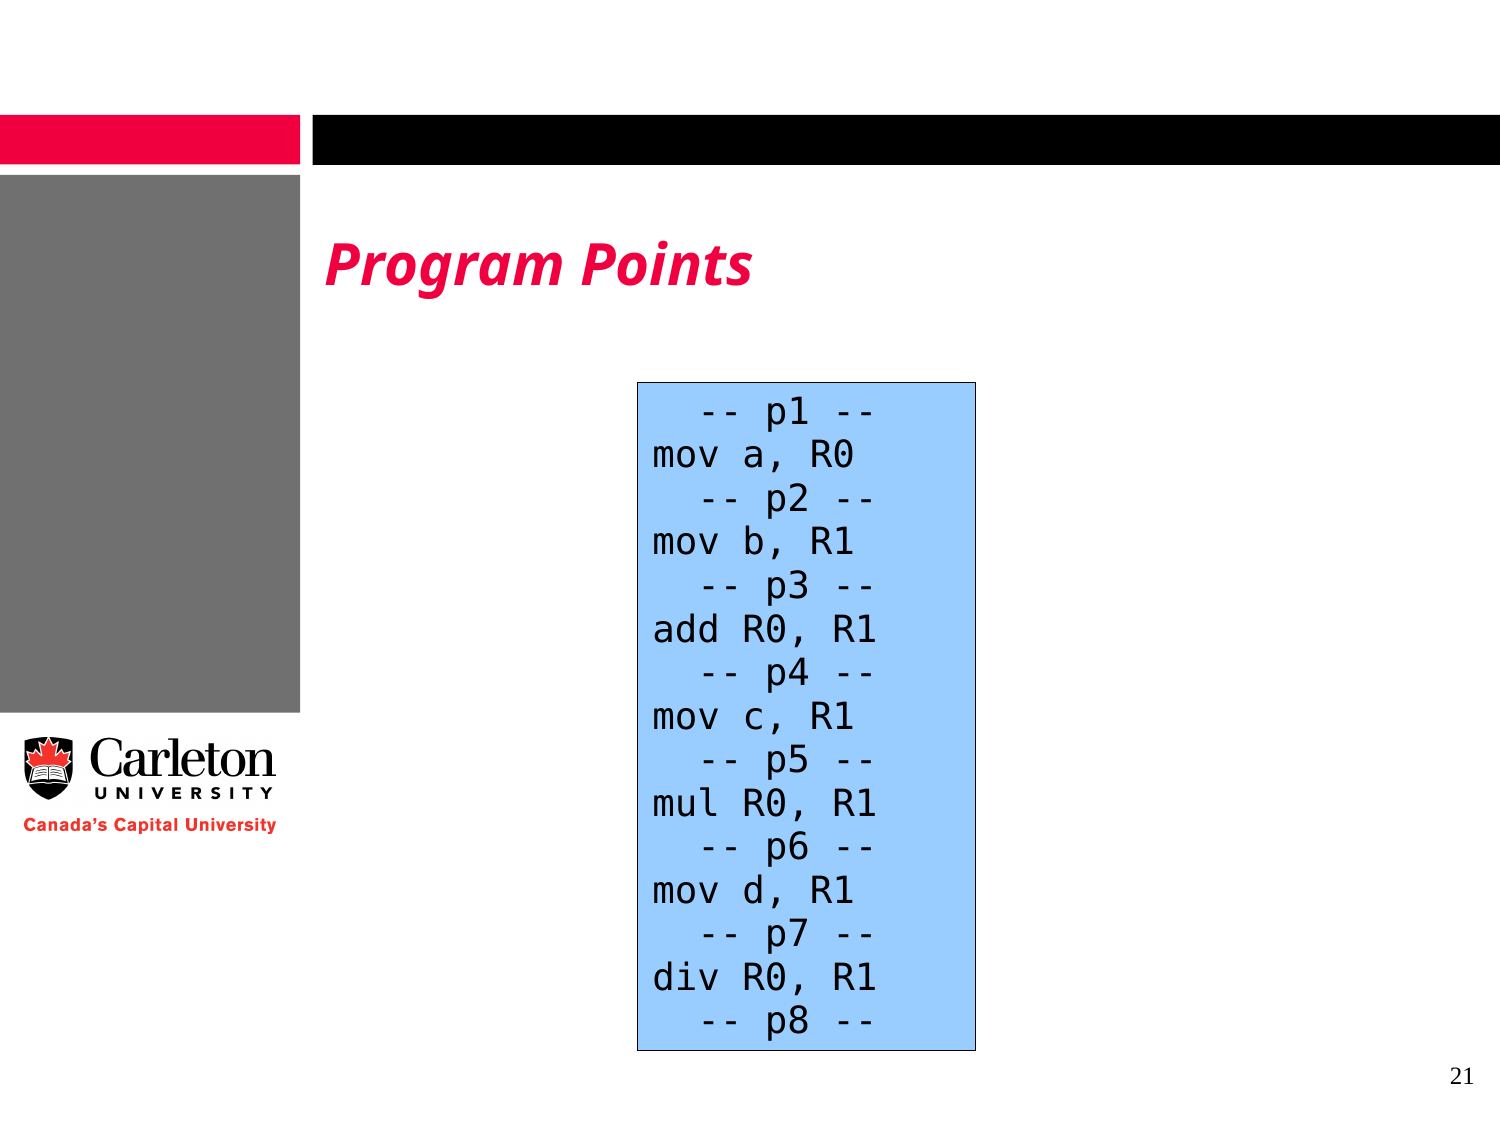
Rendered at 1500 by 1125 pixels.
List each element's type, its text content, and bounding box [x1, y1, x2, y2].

text_box -- p1 -- mov a, R0 -- p2 -- mov b, R1 -- p3 -- add R0, R1 -- p4 -- mov c, R1 -- p5 -- mul R0, R1 -- p6 -- mov d, R1 -- p7 -- div R0, R1 -- p8 -- [637, 382, 976, 1051]
picture [24, 737, 276, 834]
title Program Points [324, 187, 1450, 338]
